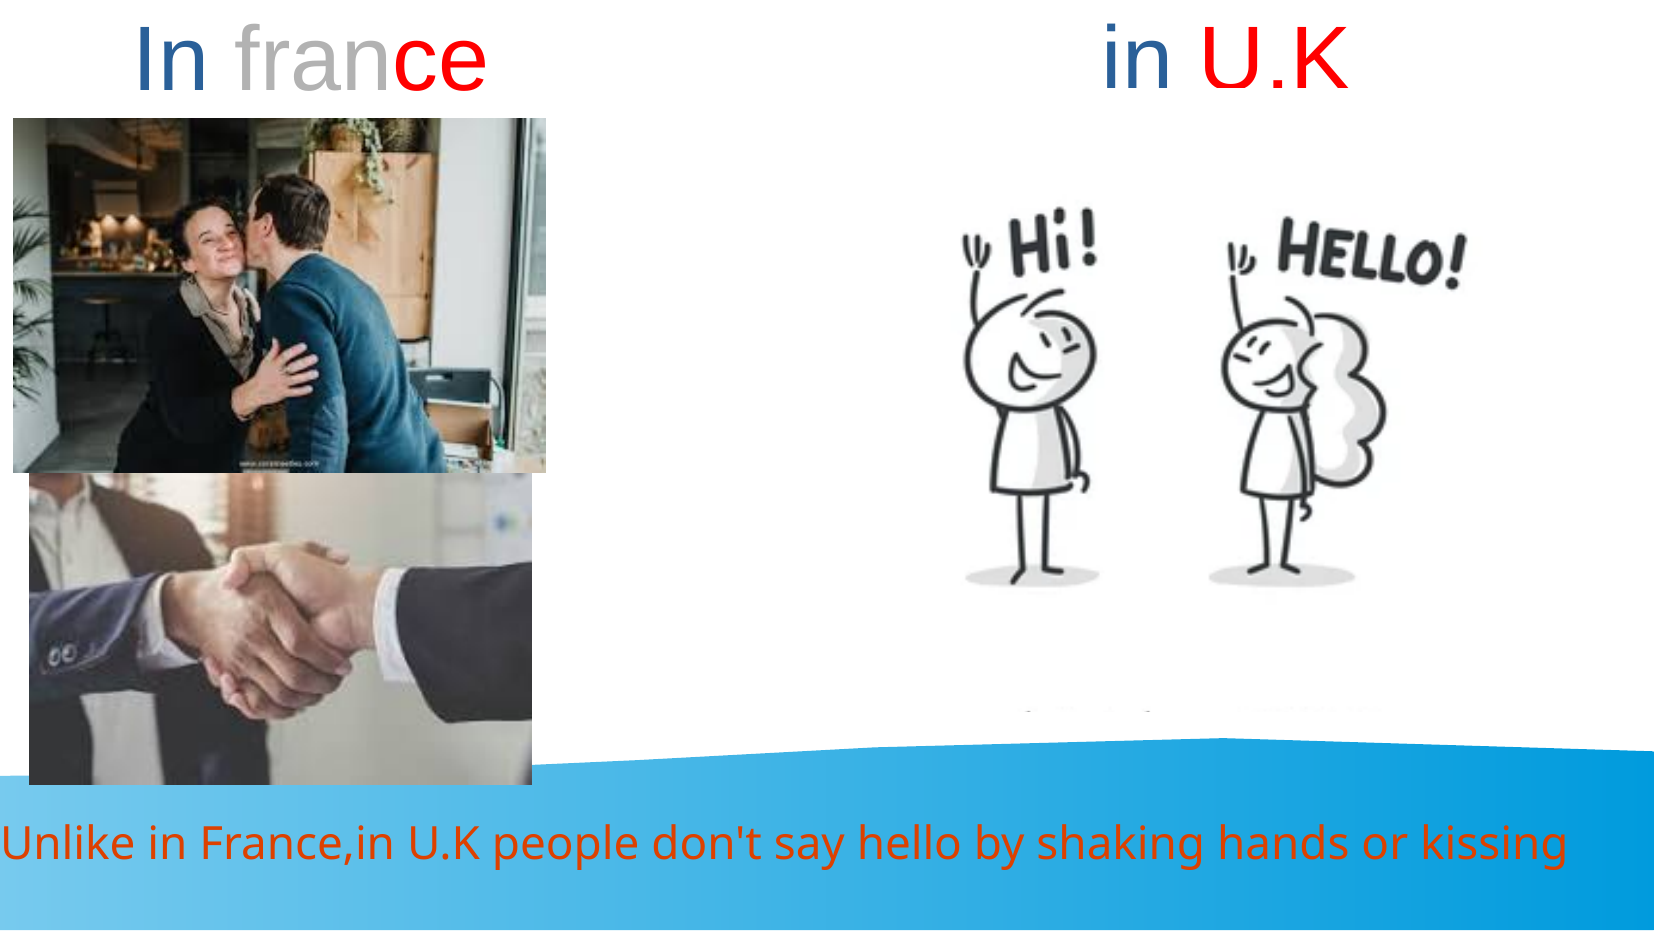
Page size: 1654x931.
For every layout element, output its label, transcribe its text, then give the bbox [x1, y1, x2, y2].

text_box In france in U.K [118, 0, 1654, 148]
title Unlike in France,in U.K people don't say hello by shaking hands or kissing [0, 806, 1654, 877]
picture [13, 118, 546, 785]
picture [885, 88, 1506, 712]
